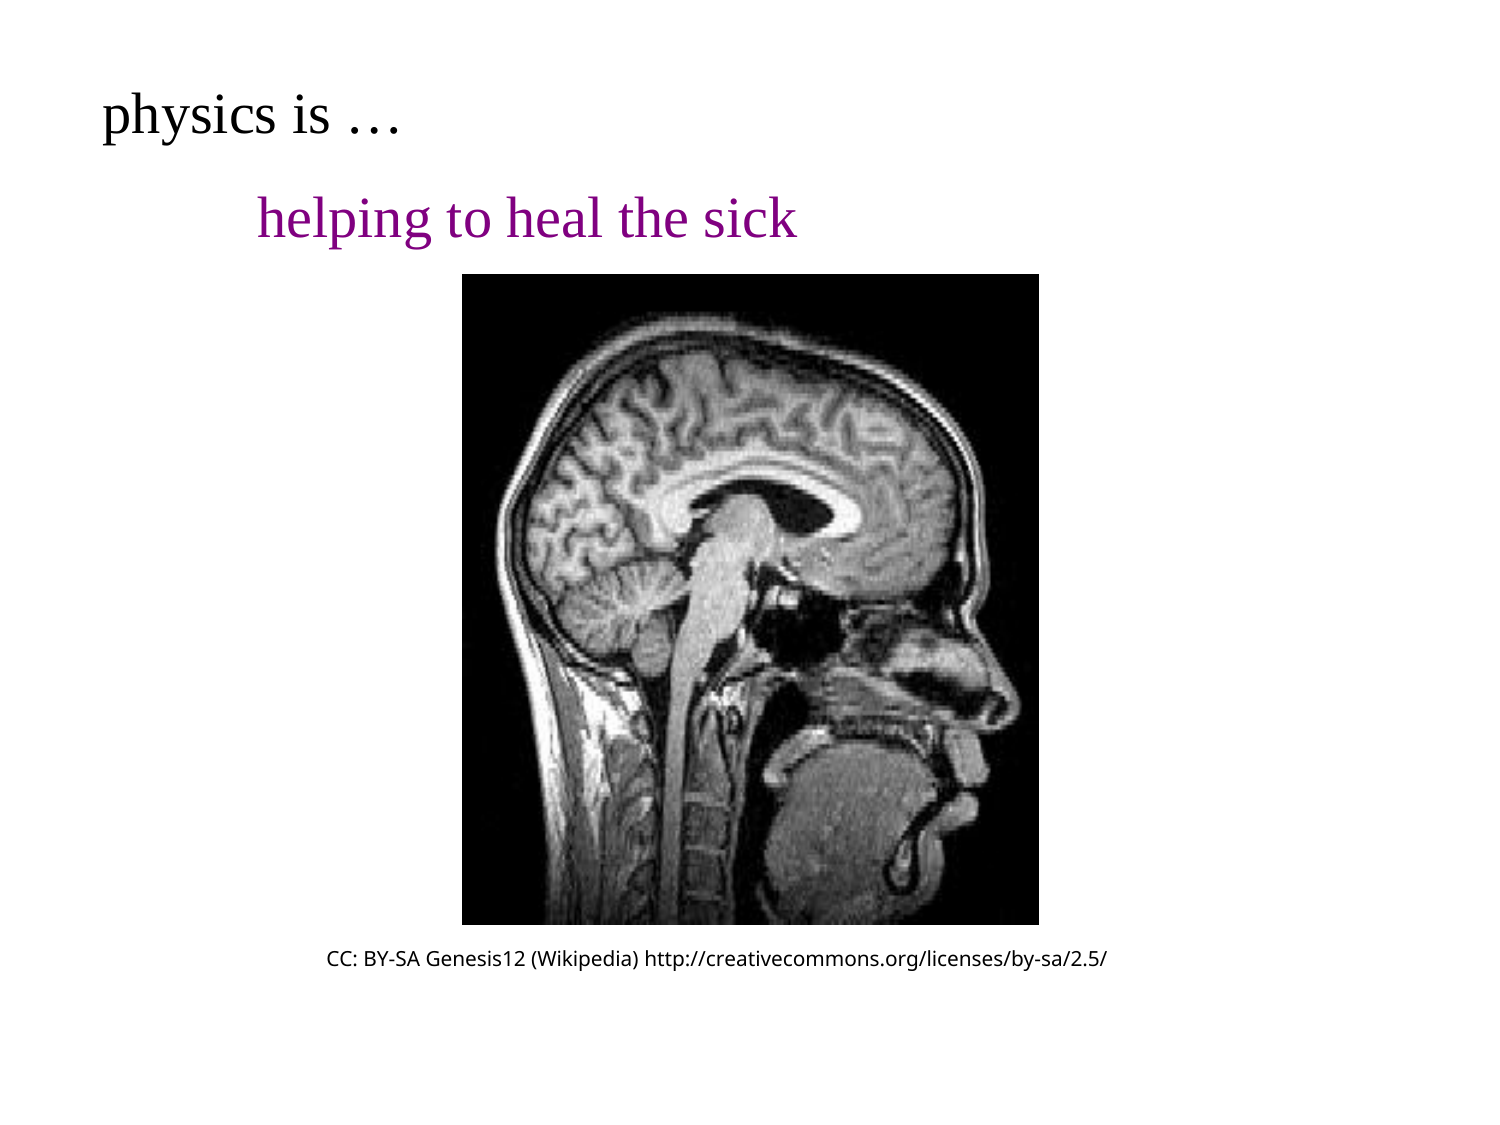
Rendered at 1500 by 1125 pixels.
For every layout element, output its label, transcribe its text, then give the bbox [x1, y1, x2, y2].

text_box physics is … [87, 67, 419, 153]
text_box helping to heal the sick [242, 171, 813, 258]
text_box CC: BY-SA Genesis12 (Wikipedia) http://creativecommons.org/licenses/by-sa/2.5/ [311, 937, 1123, 978]
picture [462, 274, 1039, 925]
